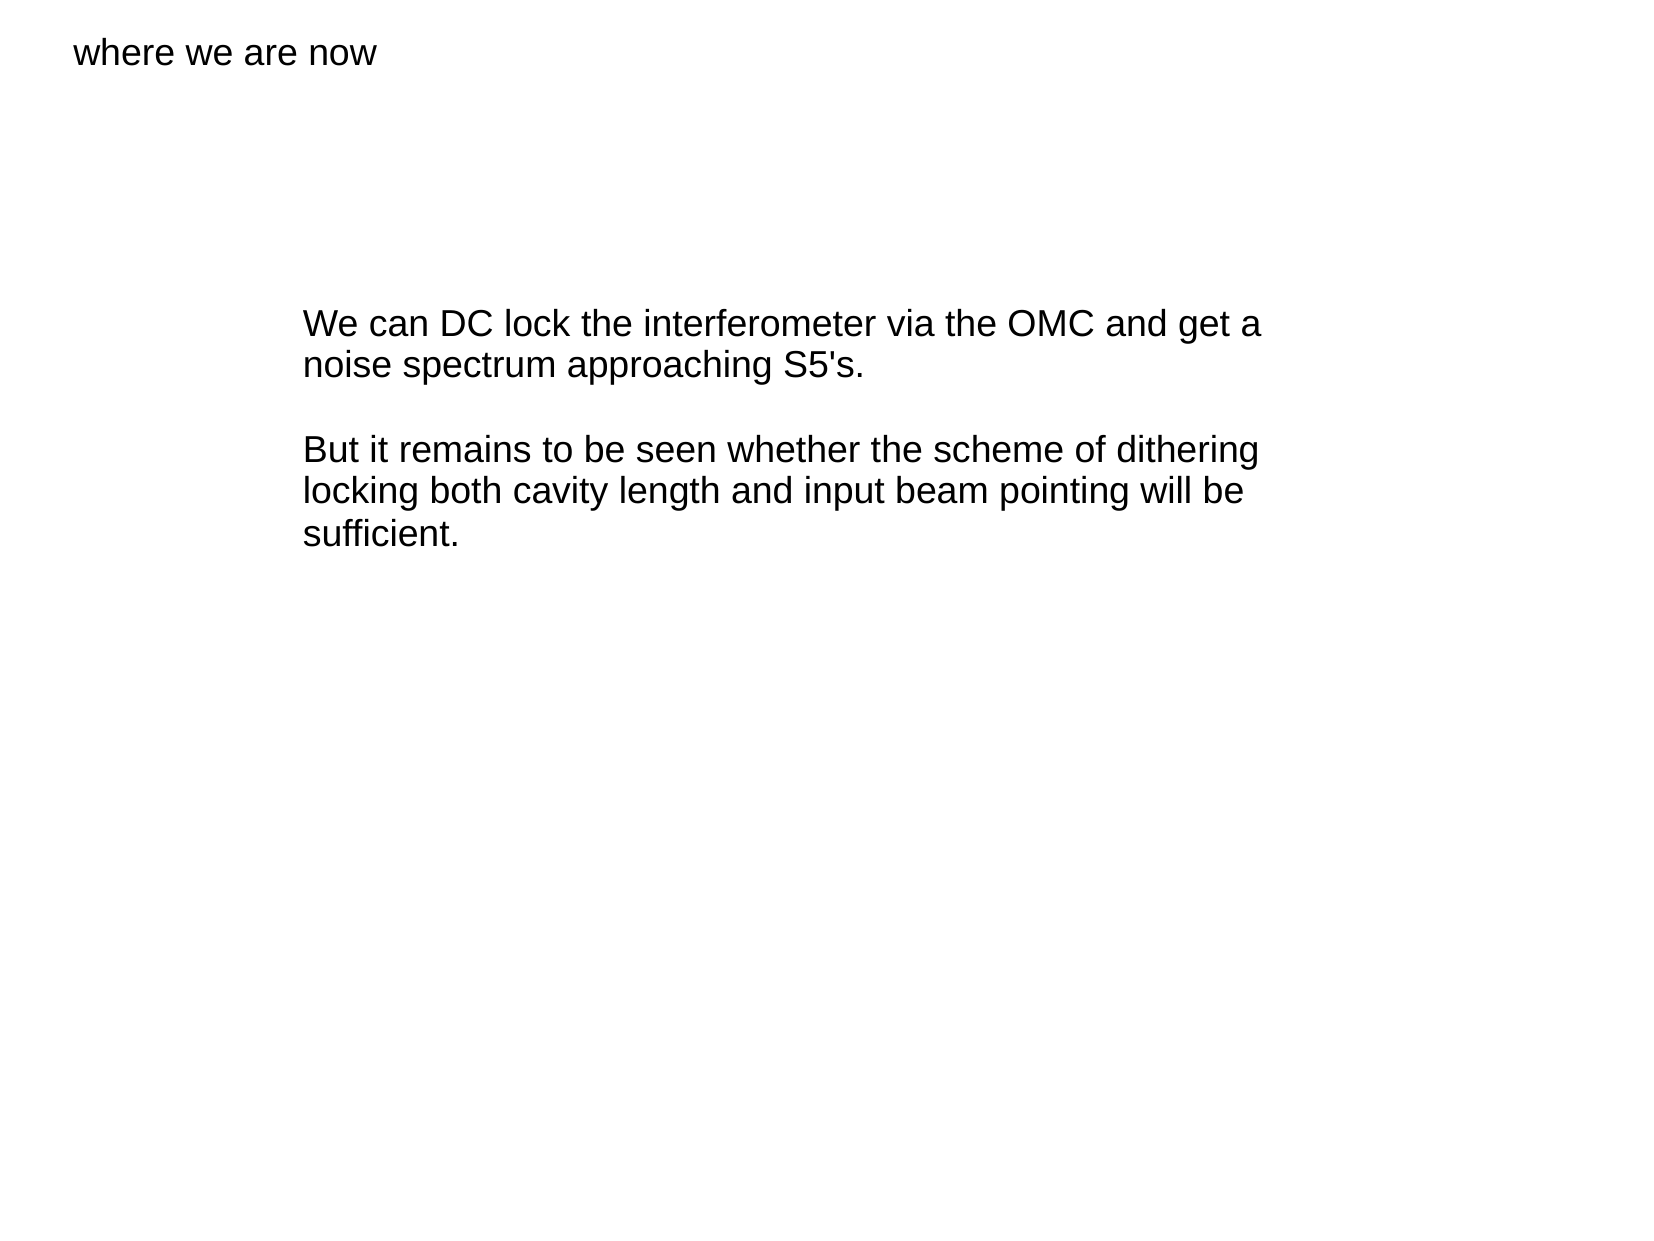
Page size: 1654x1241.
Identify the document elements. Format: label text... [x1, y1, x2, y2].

text_box where we are now [58, 24, 905, 82]
text_box We can DC lock the interferometer via the OMC and get a noise spectrum approaching S5's. But it remains to be seen whether the scheme of dithering locking both cavity length and input beam pointing will be sufficient. [288, 294, 1376, 562]
